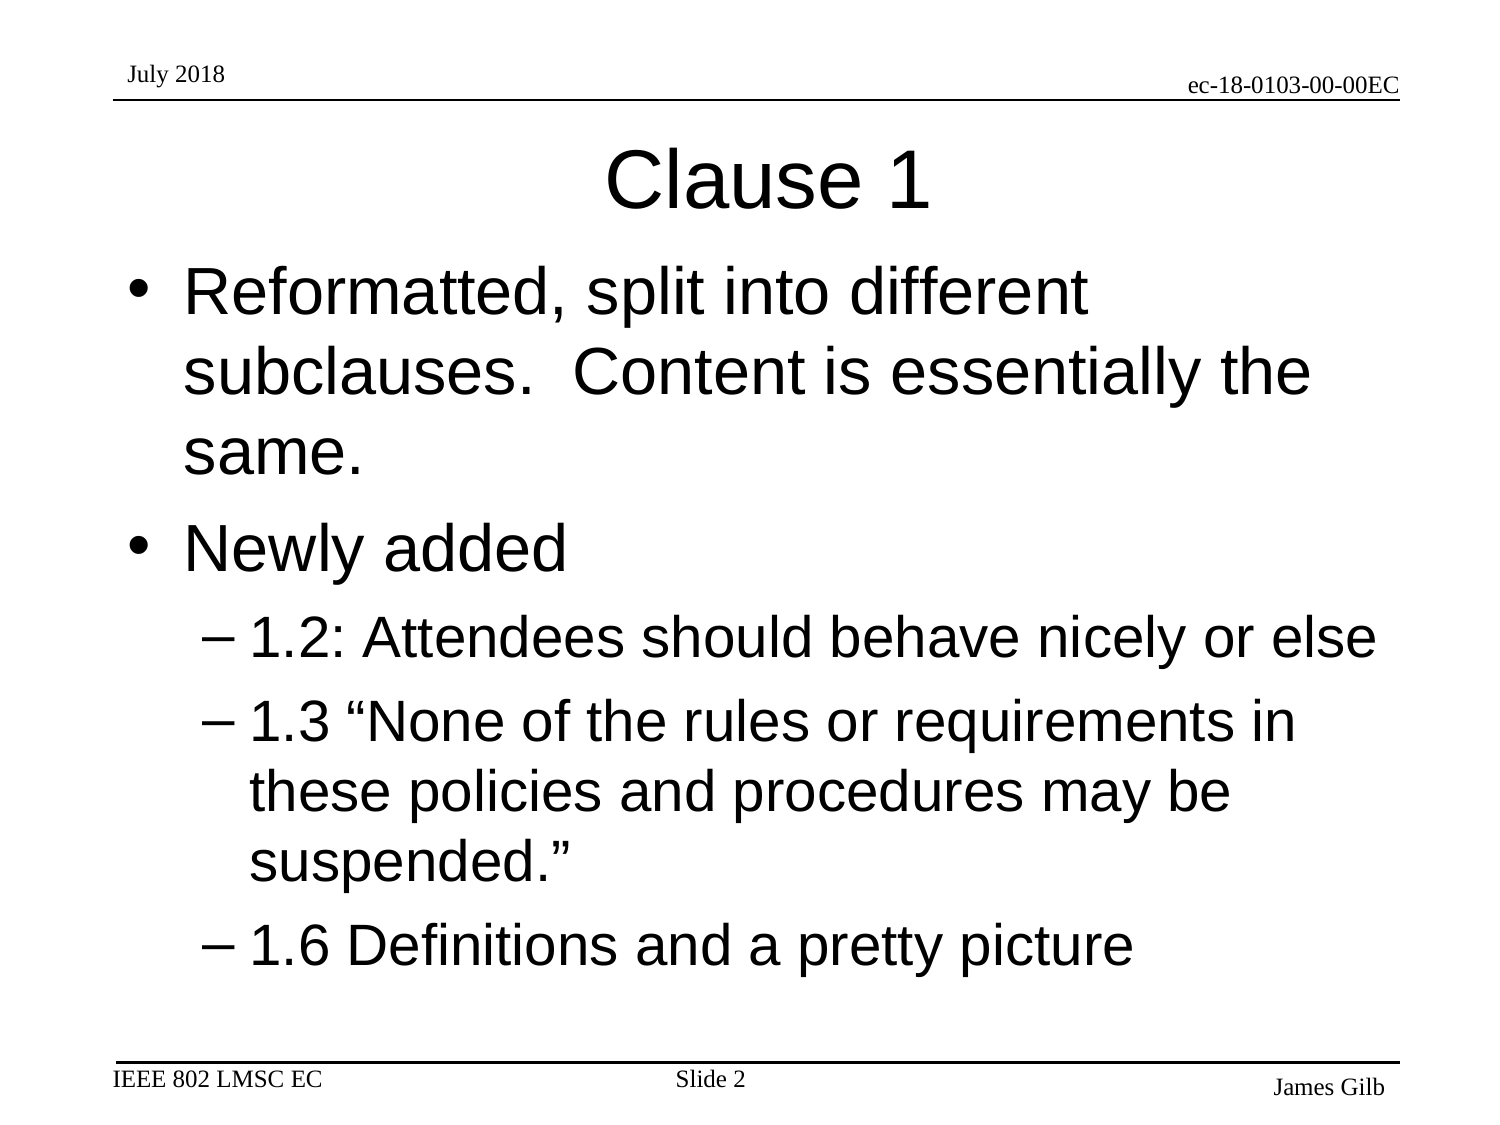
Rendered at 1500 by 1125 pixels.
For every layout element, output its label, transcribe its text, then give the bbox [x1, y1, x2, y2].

title Clause 1 [112, 112, 1426, 238]
list Reformatted, split into different subclauses. Content is essentially the same. Newly added 1.2: Attendees should behave nicely or else 1.3 “None of the rules or requirements in these policies and procedures may be suspended.” 1.6 Definitions and a pretty picture [112, 239, 1426, 1051]
